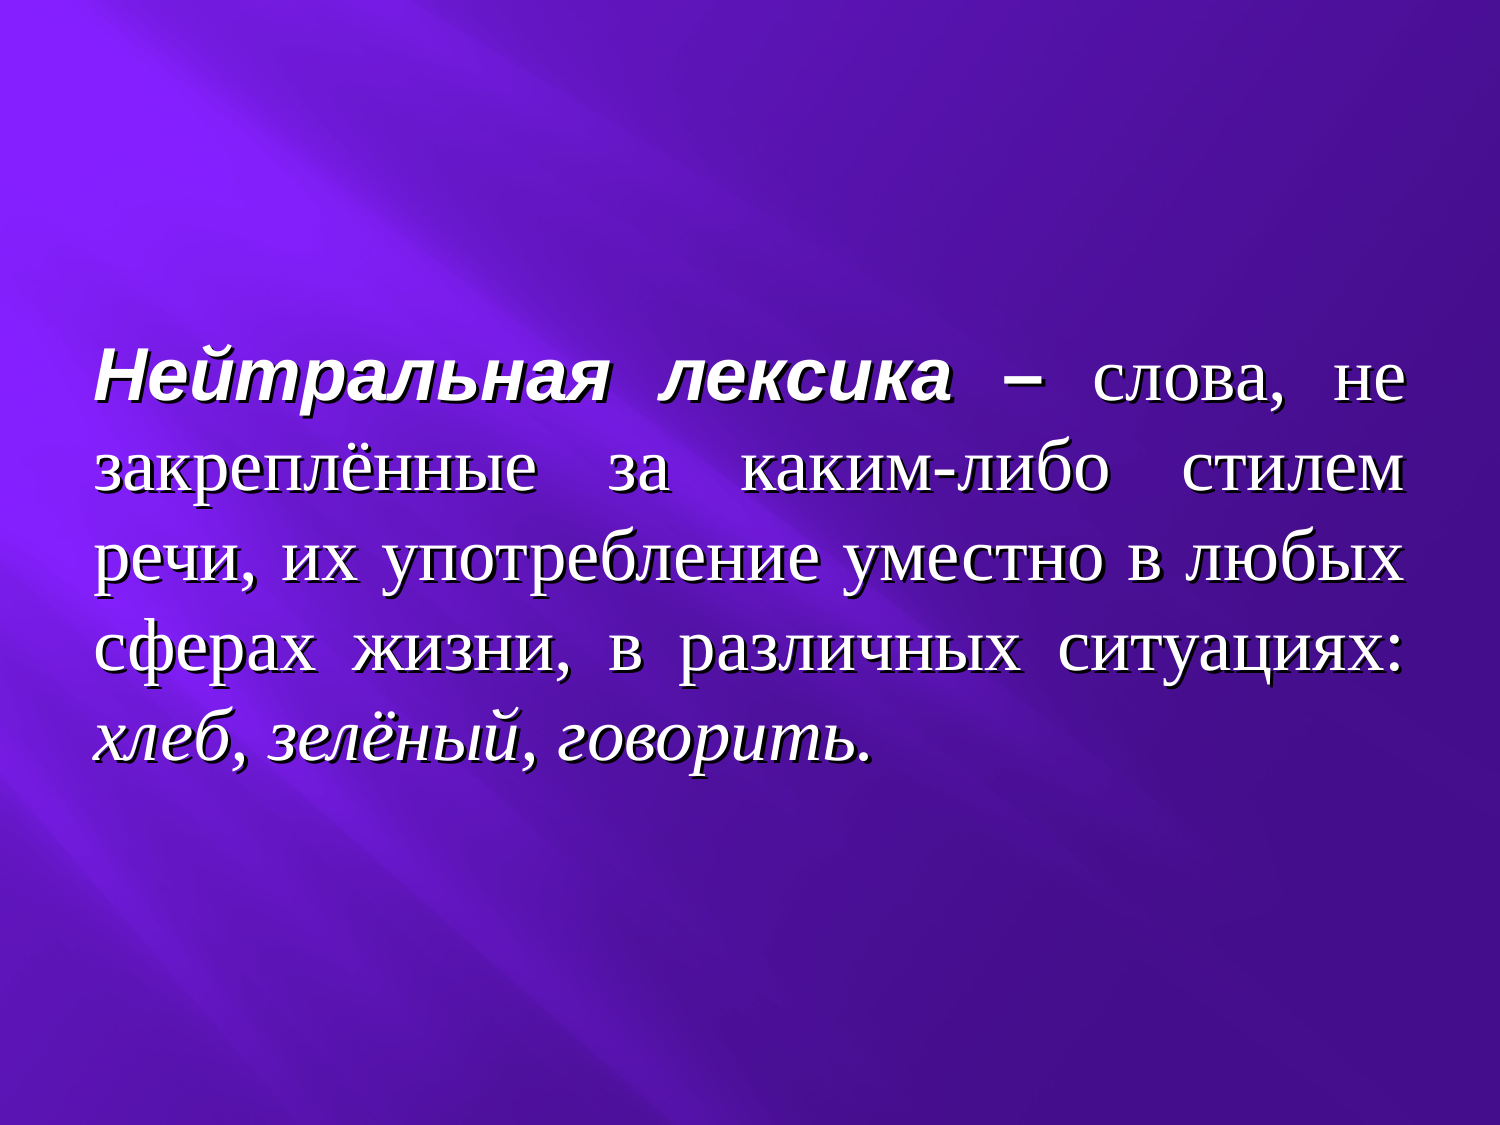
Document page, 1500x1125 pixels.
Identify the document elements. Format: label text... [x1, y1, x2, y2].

title Нейтральная лексика – слова, не закреплённые за каким-либо стилем речи, их употребление уместно в любых сферах жизни, в различных ситуациях: хлеб, зелёный, говорить. [75, 184, 1426, 917]
